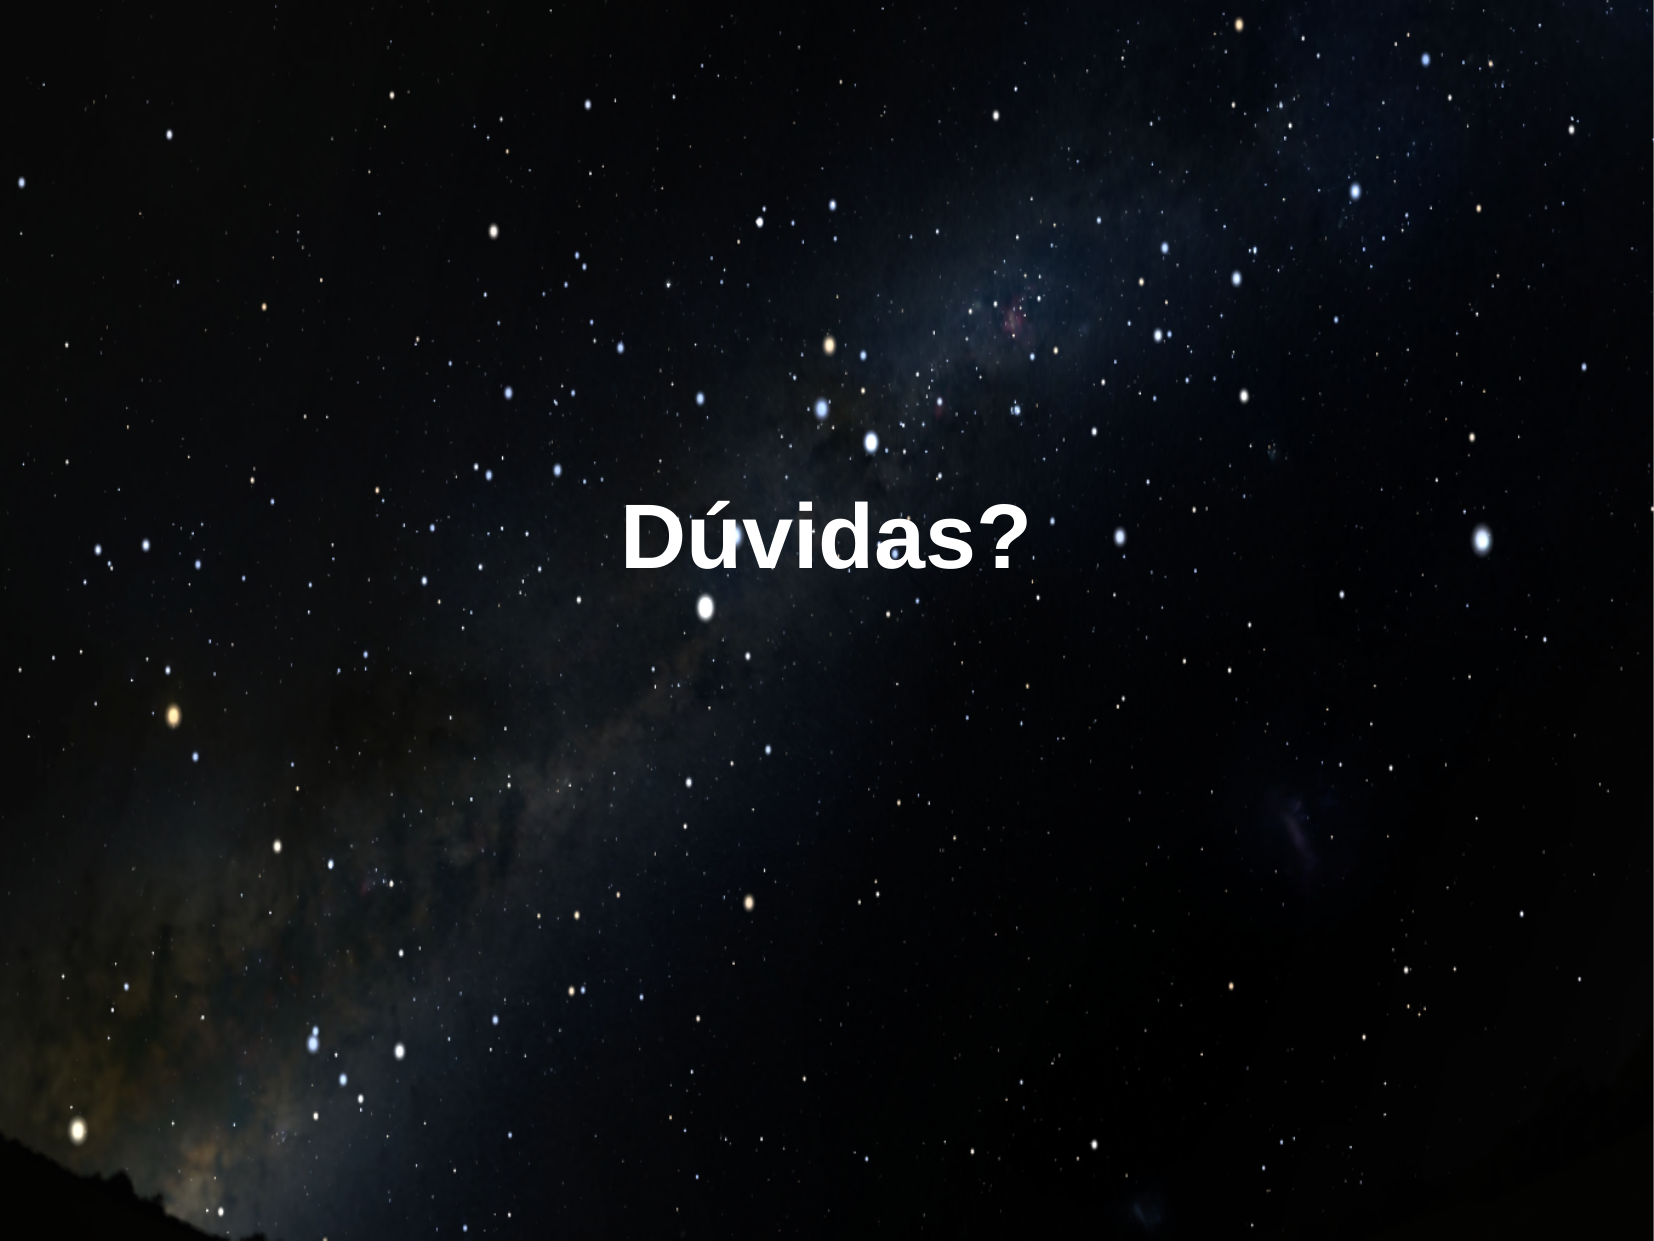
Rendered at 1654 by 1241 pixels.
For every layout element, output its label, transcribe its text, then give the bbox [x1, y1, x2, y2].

picture [0, 0, 1654, 1241]
title Dúvidas? [82, 433, 1571, 641]
